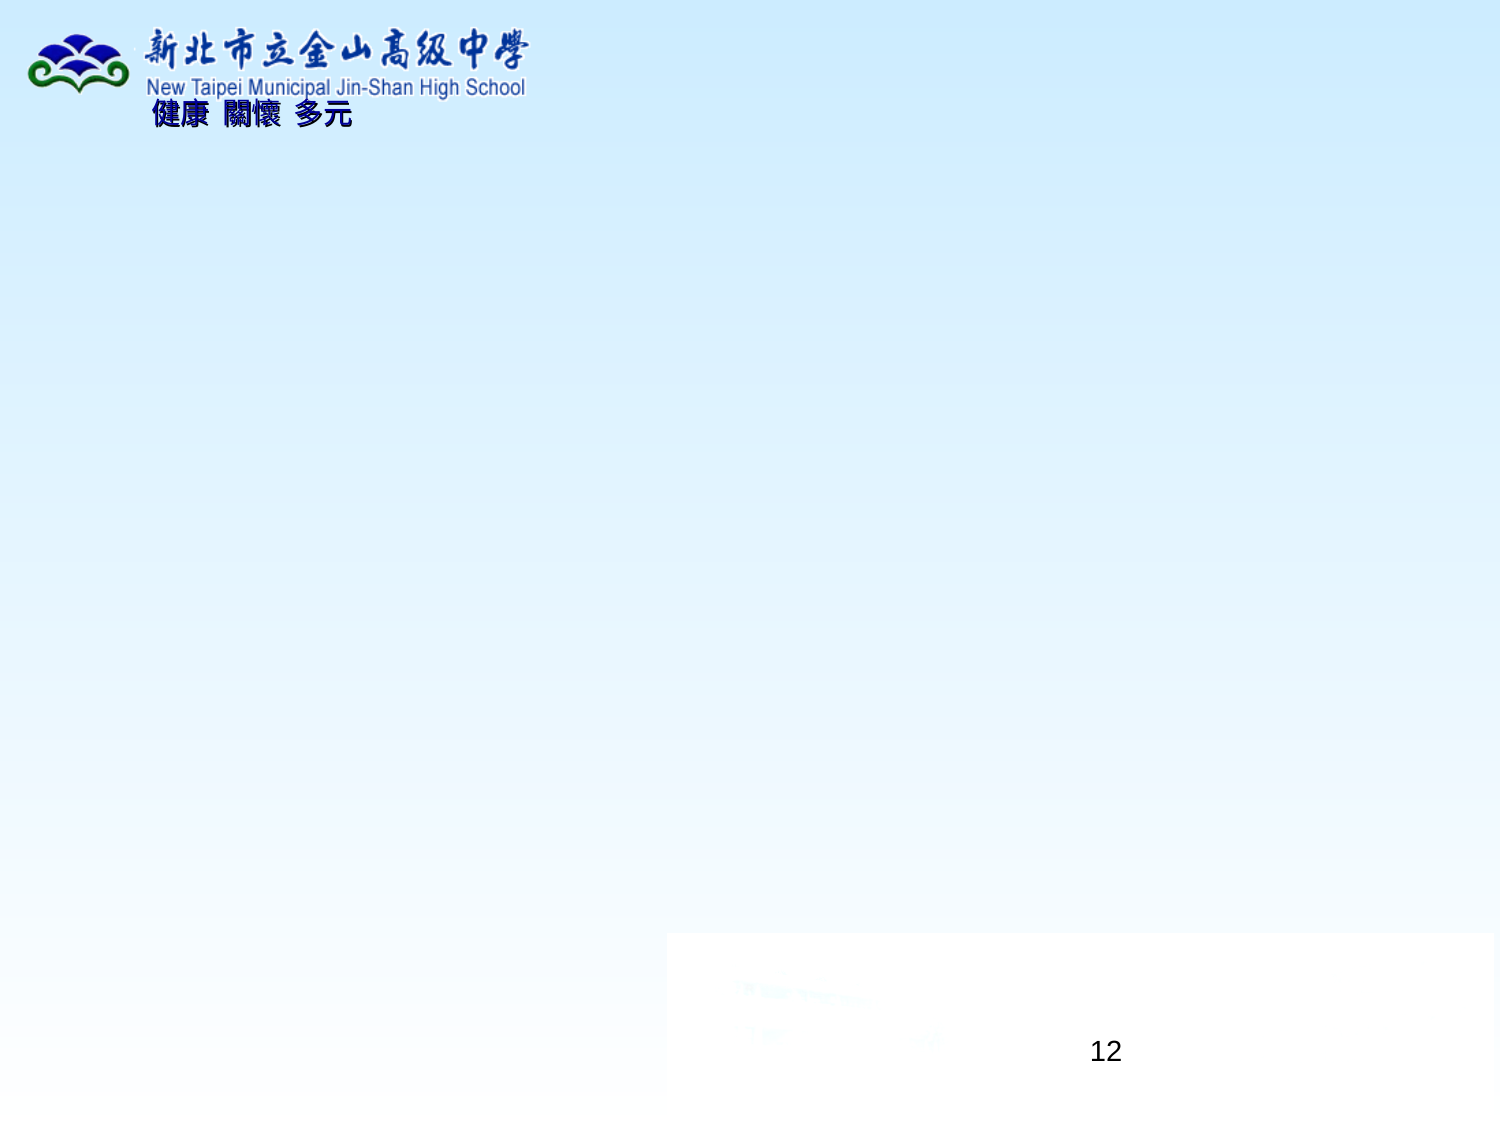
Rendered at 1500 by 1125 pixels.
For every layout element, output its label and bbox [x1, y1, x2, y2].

text_box [1074, 1024, 1426, 1103]
